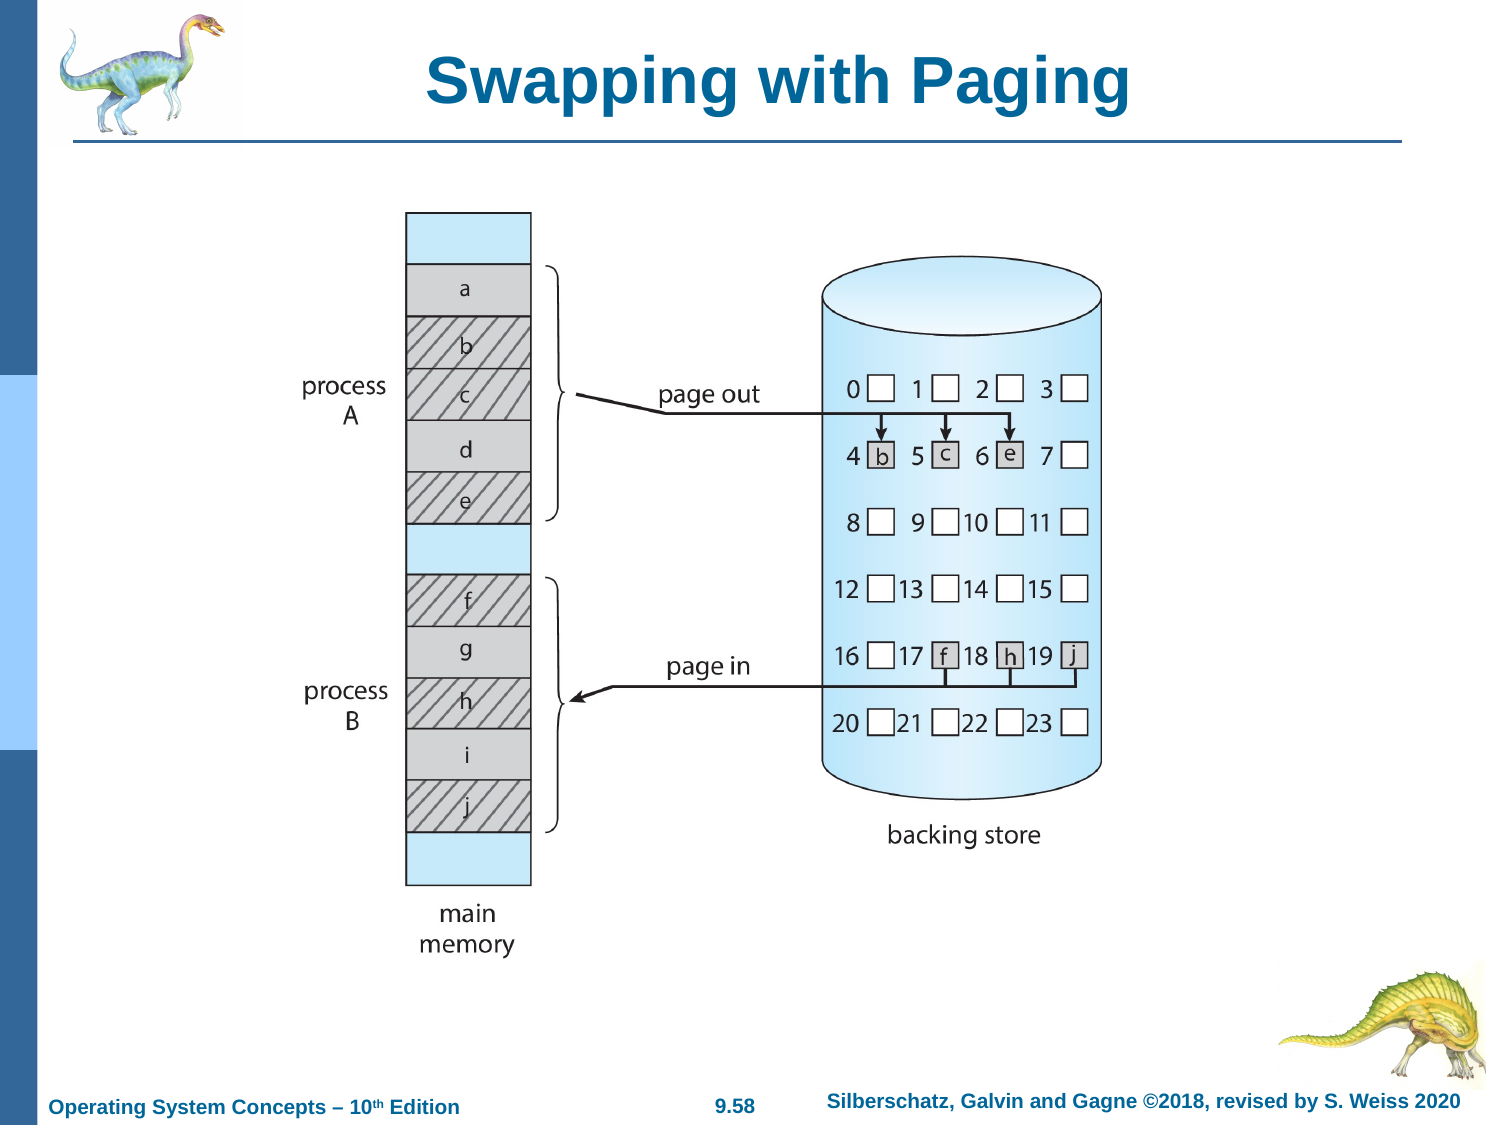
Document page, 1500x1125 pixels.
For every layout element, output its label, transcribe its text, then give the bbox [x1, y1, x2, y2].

picture [301, 212, 1102, 959]
picture [46, 0, 243, 149]
title Swapping with Paging [134, 29, 1425, 125]
picture [1275, 959, 1486, 1090]
